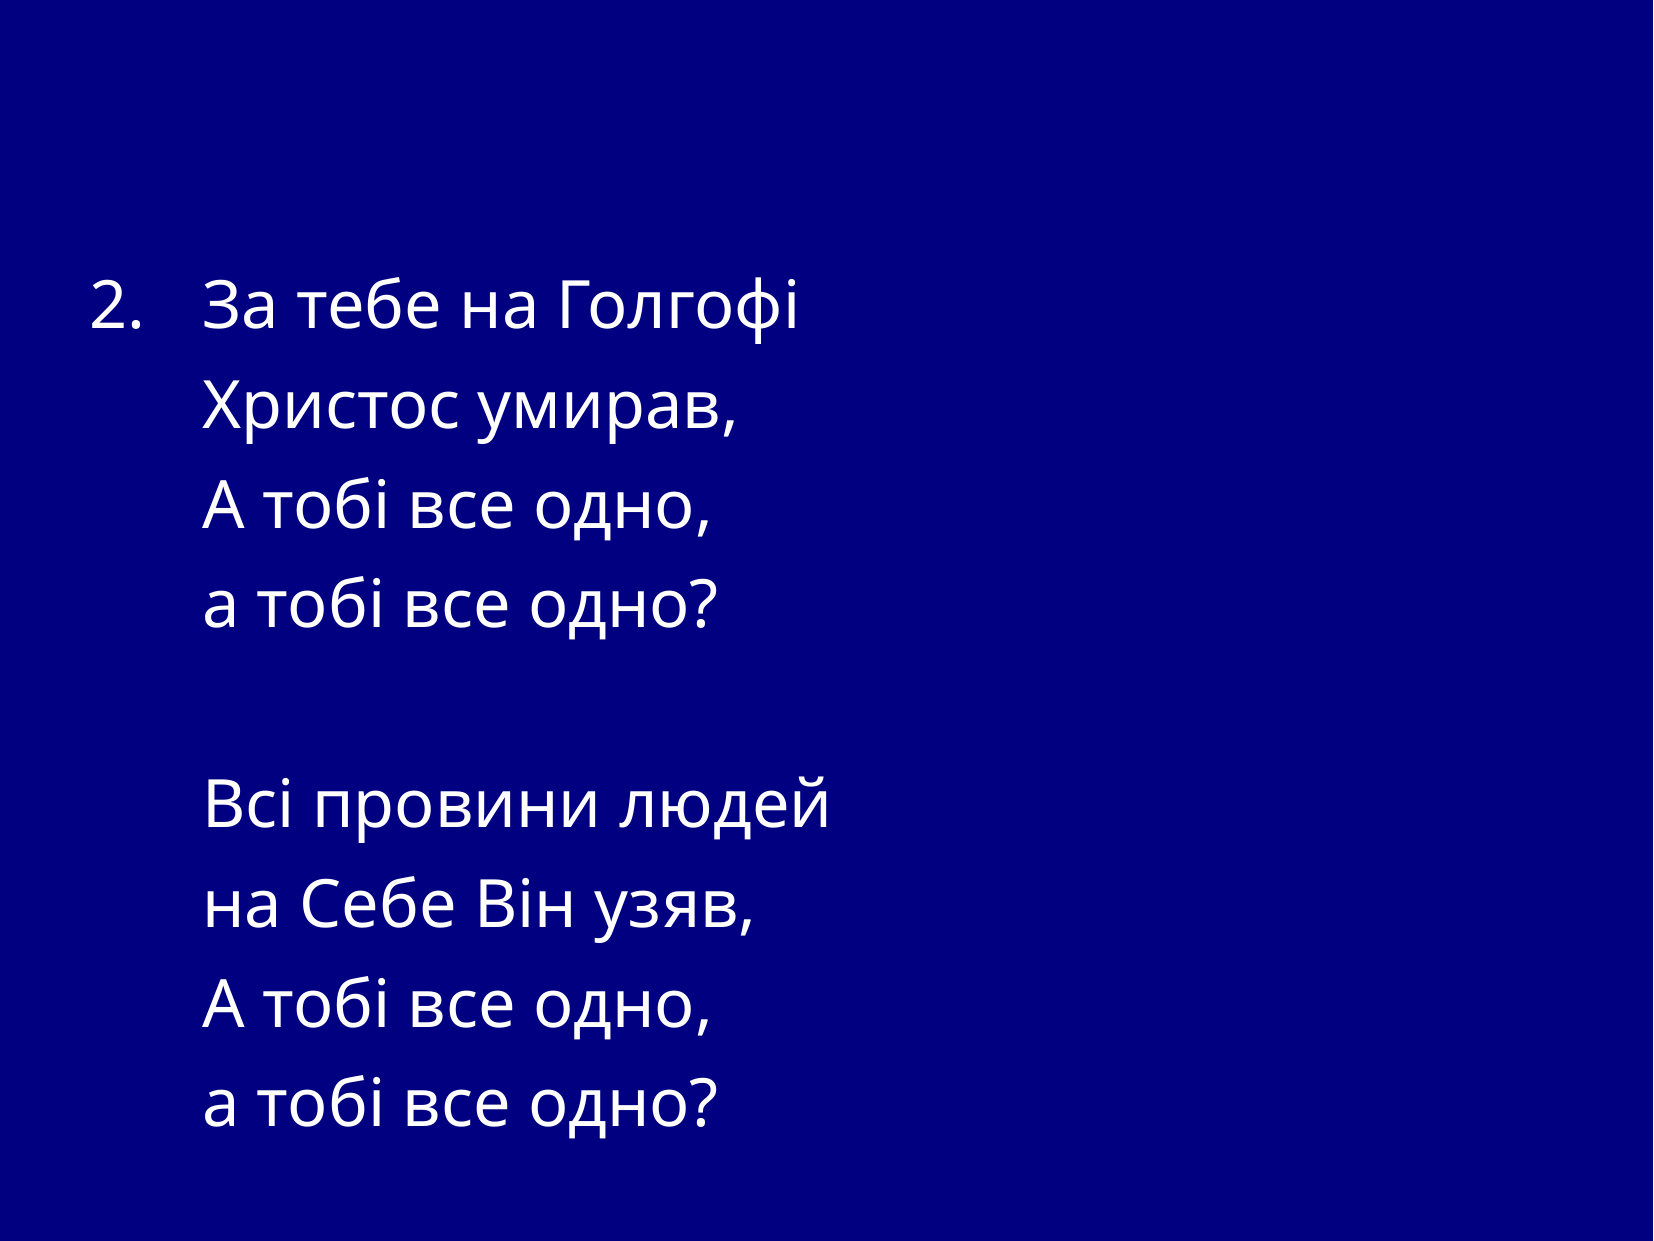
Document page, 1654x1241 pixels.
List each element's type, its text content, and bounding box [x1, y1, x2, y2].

text_box 2. За тебе на Голгофі Христос умирав, А тобі все одно, а тобі все одно? Всі провини людей на Себе Він узяв, А тобі все одно, а тобі все одно? [75, 150, 1576, 1163]
